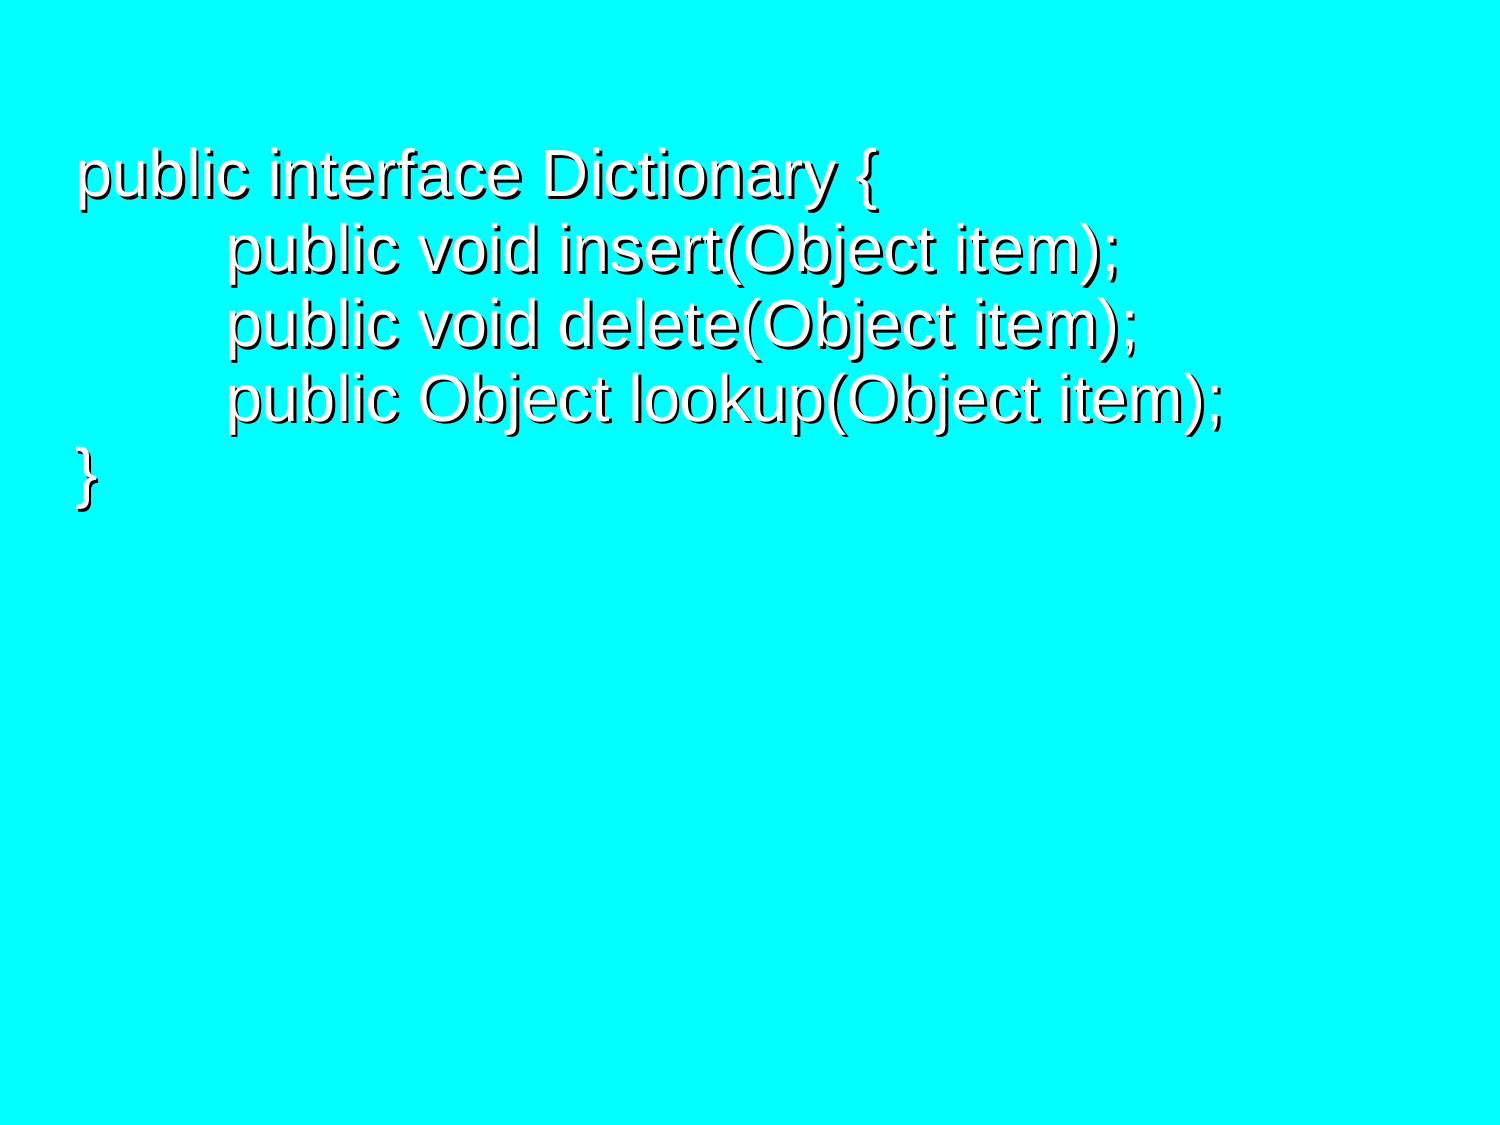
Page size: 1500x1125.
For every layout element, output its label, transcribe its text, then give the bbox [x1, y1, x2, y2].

title public interface Dictionary { public void insert(Object item); public void delete(Object item); public Object lookup(Object item); } [75, 136, 1426, 511]
